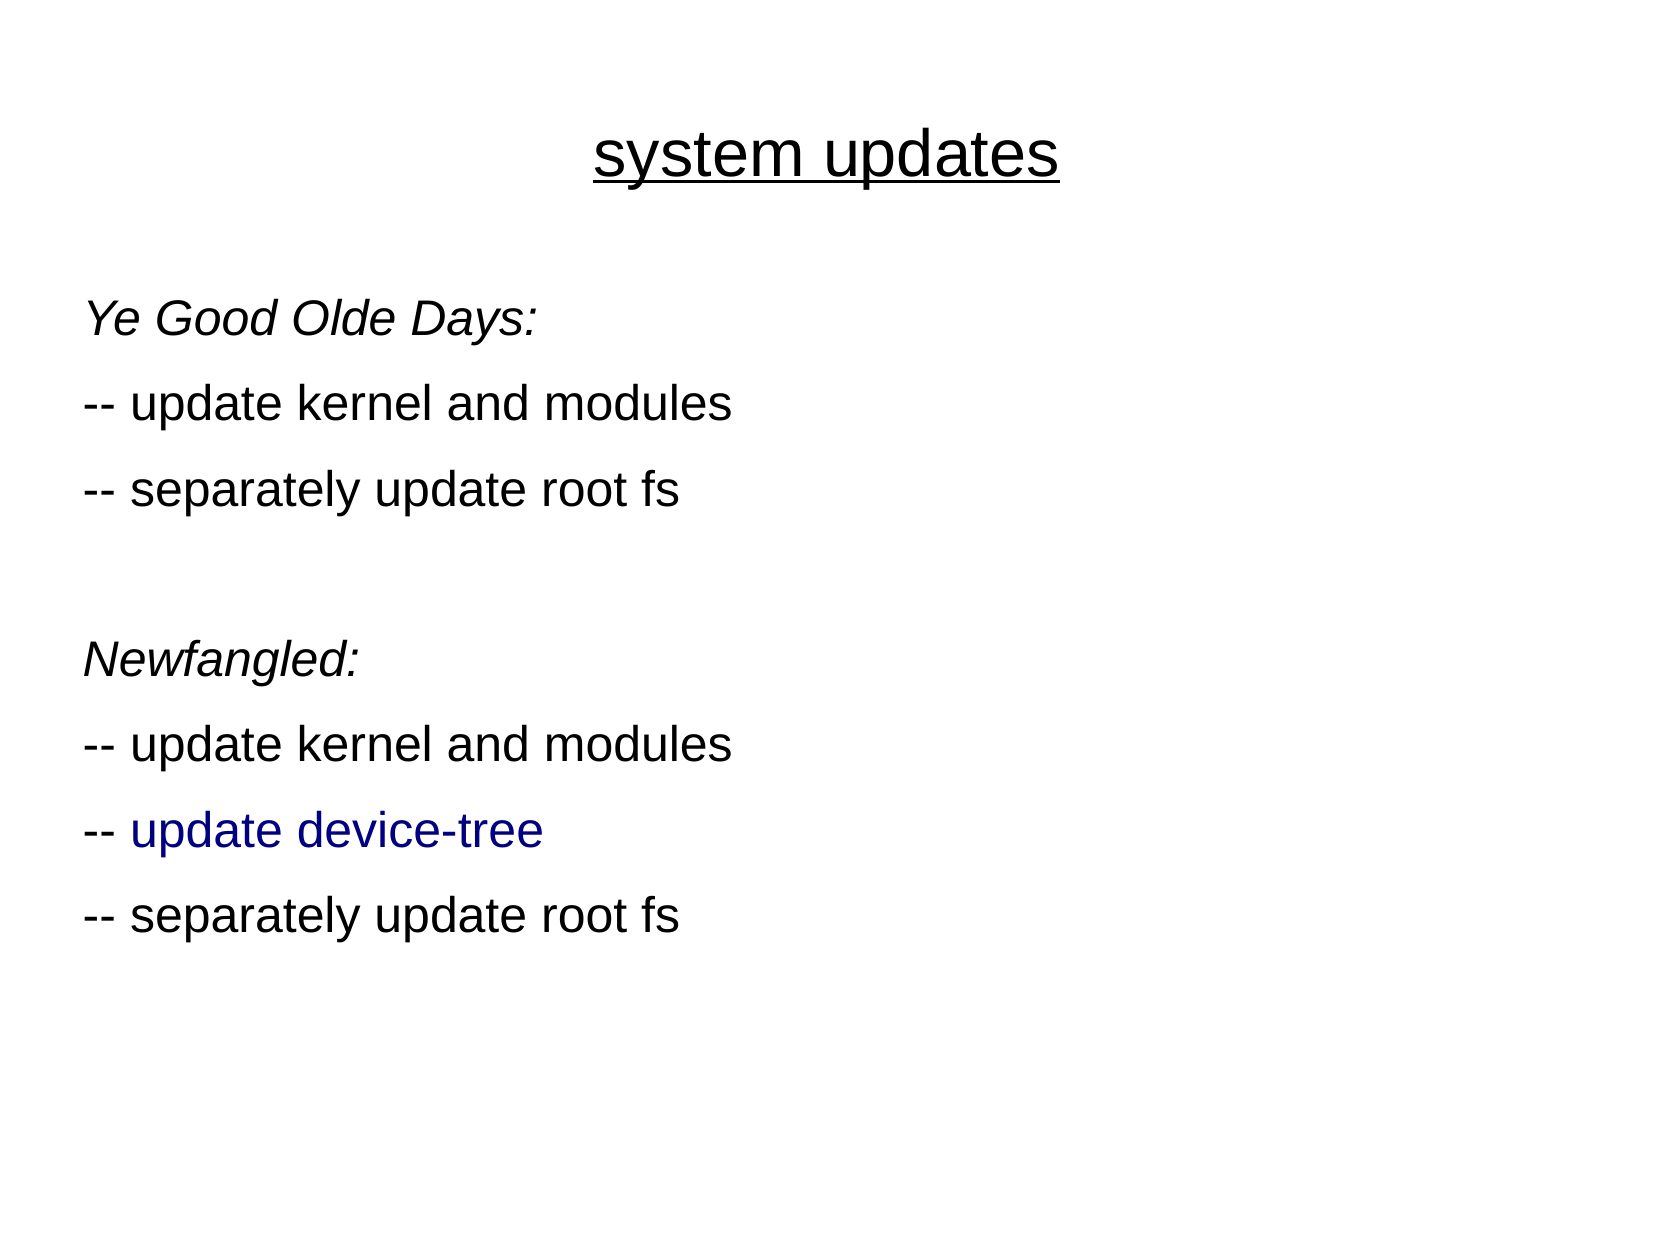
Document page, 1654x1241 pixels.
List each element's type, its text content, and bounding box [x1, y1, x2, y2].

list Ye Good Olde Days: -- update kernel and modules -- separately update root fs Newfangled: -- update kernel and modules -- update device-tree -- separately update root fs [82, 290, 1571, 1010]
title system updates [82, 49, 1571, 257]
